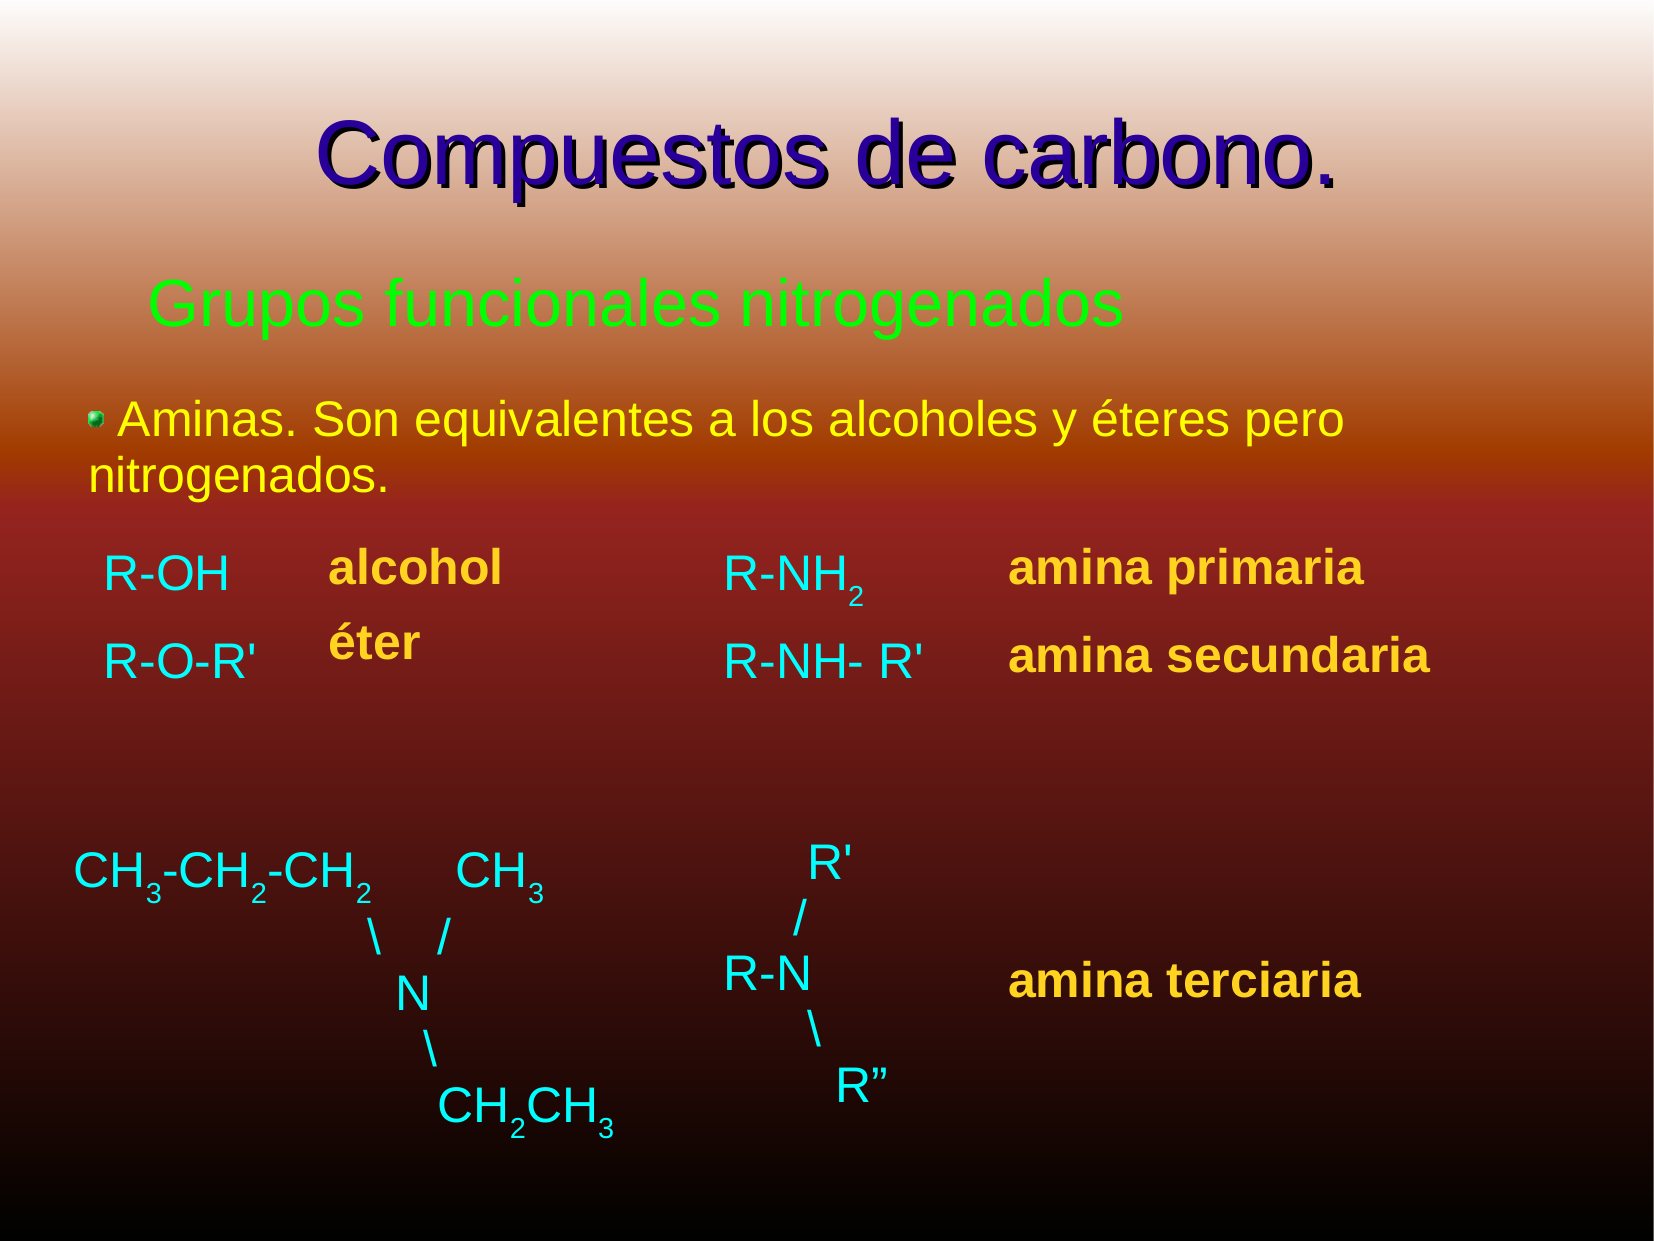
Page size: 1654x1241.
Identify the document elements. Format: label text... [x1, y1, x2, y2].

text_box R-O-R' [88, 626, 296, 709]
picture [0, 0, 1654, 1241]
text_box amina secundaria [993, 620, 1477, 692]
text_box R-NH2 [708, 537, 886, 621]
text_box alcohol [314, 531, 621, 604]
text_box amina primaria [993, 531, 1477, 604]
text_box Aminas. Son equivalentes a los alcoholes y éteres pero nitrogenados. [73, 383, 1595, 511]
text_box R-OH [88, 537, 266, 621]
title Compuestos de carbono. [82, 49, 1571, 257]
text_box éter [314, 607, 621, 680]
text_box CH3-CH2-CH2 CH3 \ / N \ CH2CH3 [59, 722, 827, 1153]
text_box R-NH- R' [708, 626, 1034, 709]
list Grupos funcionales nitrogenados [76, 265, 1182, 355]
text_box amina terciaria [993, 944, 1477, 1017]
text_box R' / R-N \ R” [827, 826, 1034, 1121]
